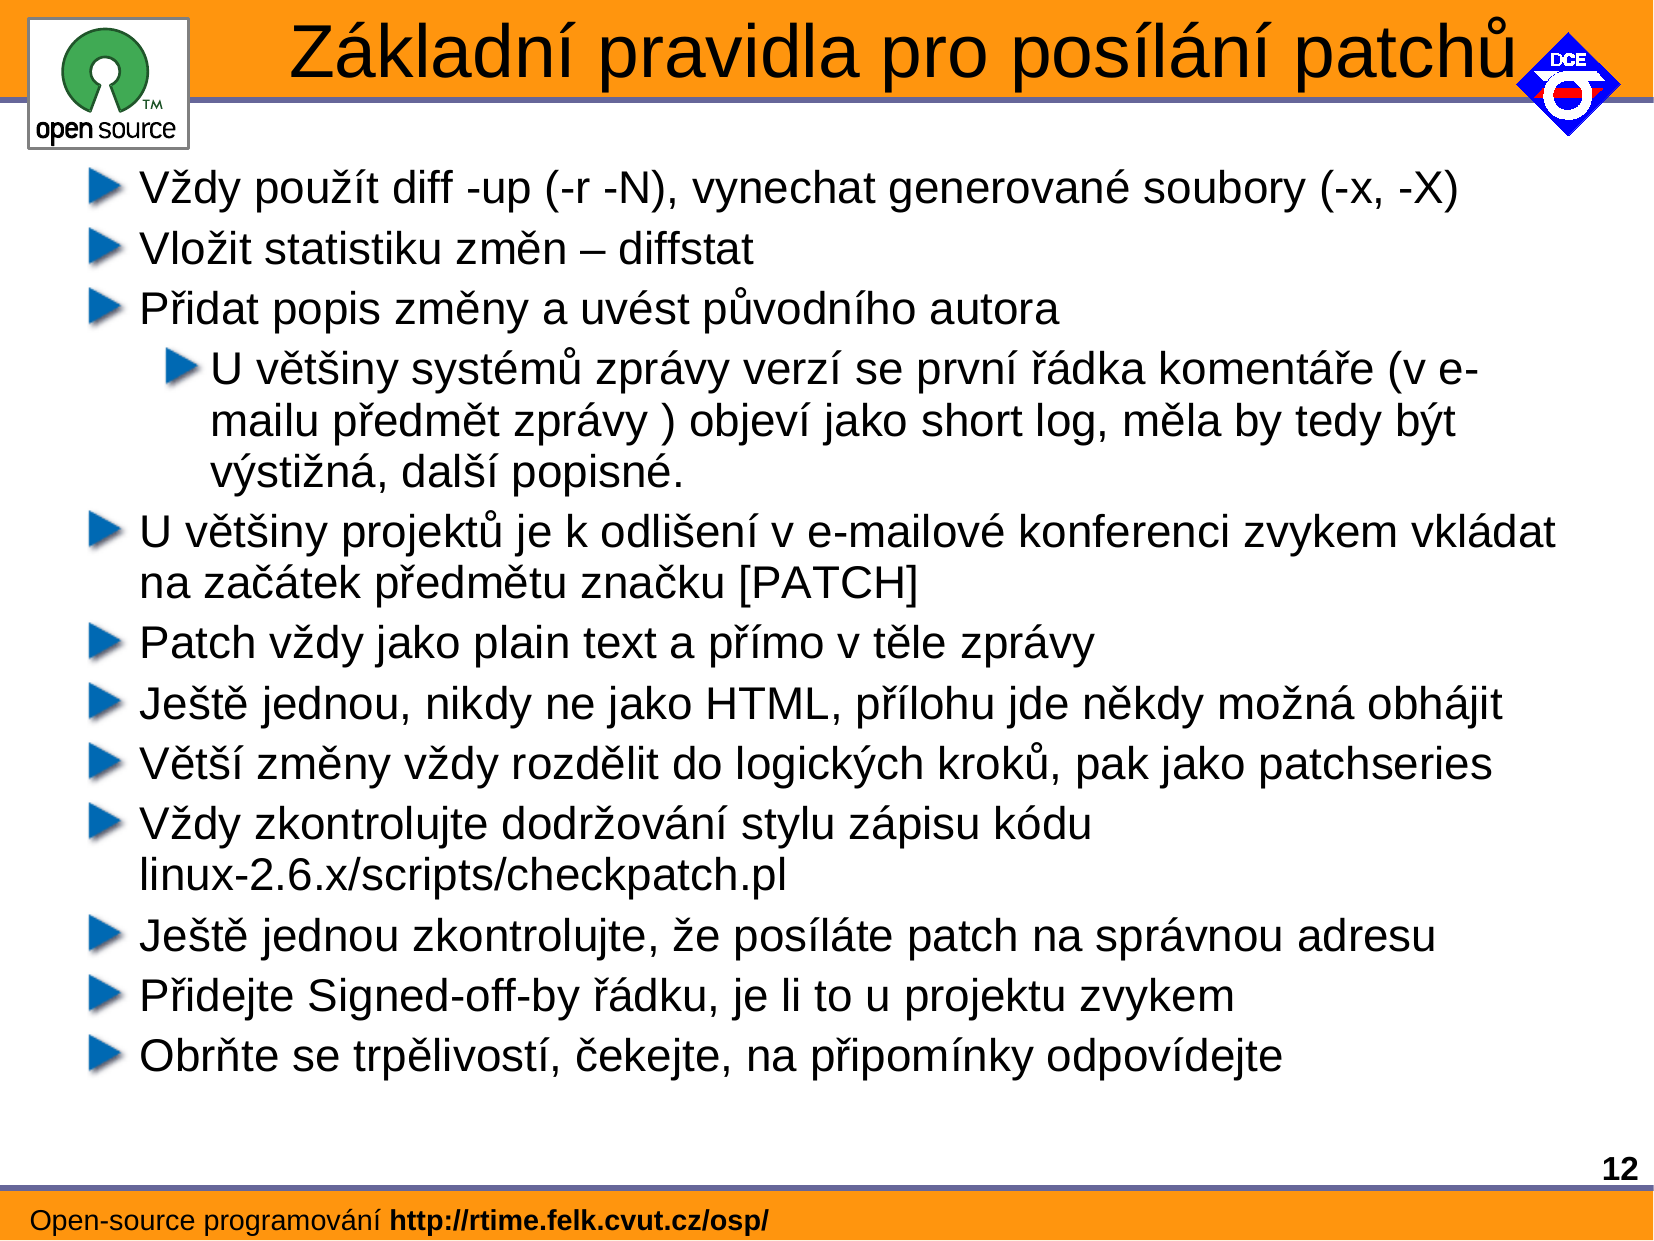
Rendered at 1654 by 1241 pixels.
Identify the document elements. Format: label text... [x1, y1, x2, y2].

title Základní pravidla pro posílání patchů [178, 4, 1631, 98]
list Vždy použít diff -up (-r -N), vynechat generované soubory (-x, -X) Vložit statistiku změn – diffstat Přidat popis změny a uvést původního autora U většiny systémů zprávy verzí se první řádka komentáře (v e-mailu předmět zprávy ) objeví jako short log, měla by tedy být výstižná, další popisné. U většiny projektů je k odlišení v e-mailové konferenci zvykem vkládat na začátek předmětu značku [PATCH] Patch vždy jako plain text a přímo v těle zprávy Ještě jednou, nikdy ne jako HTML, přílohu jde někdy možná obhájit Větší změny vždy rozdělit do logických kroků, pak jako patchseries Vždy zkontrolujte dodržování stylu zápisu kódu linux-2.6.x/scripts/checkpatch.pl Ještě jednou zkontrolujte, že posíláte patch na správnou adresu Přidejte Signed-off-by řádku, je li to u projektu zvykem Obrňte se trpělivostí, čekejte, na připomínky odpovídejte [68, 162, 1588, 1175]
